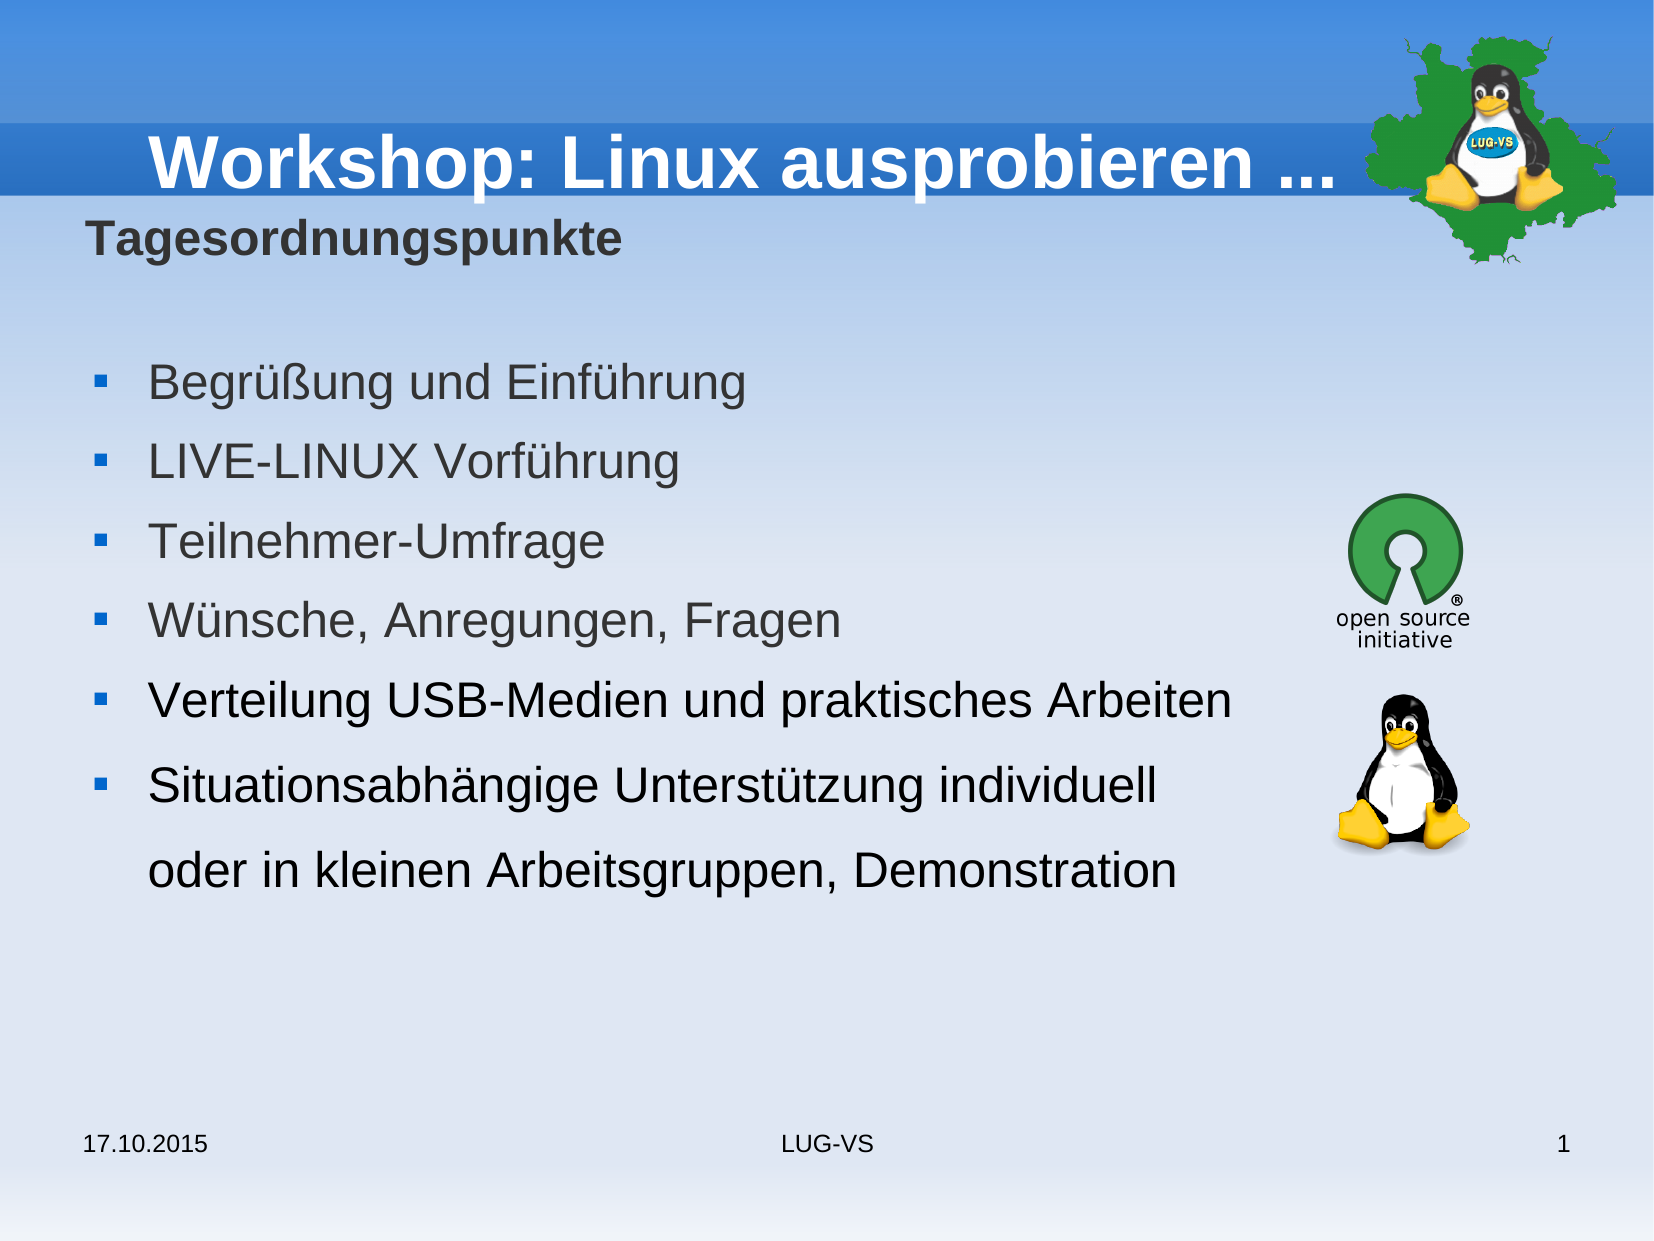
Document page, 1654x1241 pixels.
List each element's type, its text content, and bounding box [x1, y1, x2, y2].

picture [0, 0, 1654, 1241]
title Workshop: Linux ausprobieren ... [0, 59, 1489, 267]
list Begrüßung und Einführung LIVE-LINUX Vorführung Teilnehmer-Umfrage Wünsche, Anregungen, Fragen Verteilung USB-Medien und praktisches Arbeiten Situationsabhängige Unterstützung individuell oder in kleinen Arbeitsgruppen, Demonstration [76, 354, 1565, 1126]
text_box Tagesordnungspunkte [14, 209, 981, 267]
